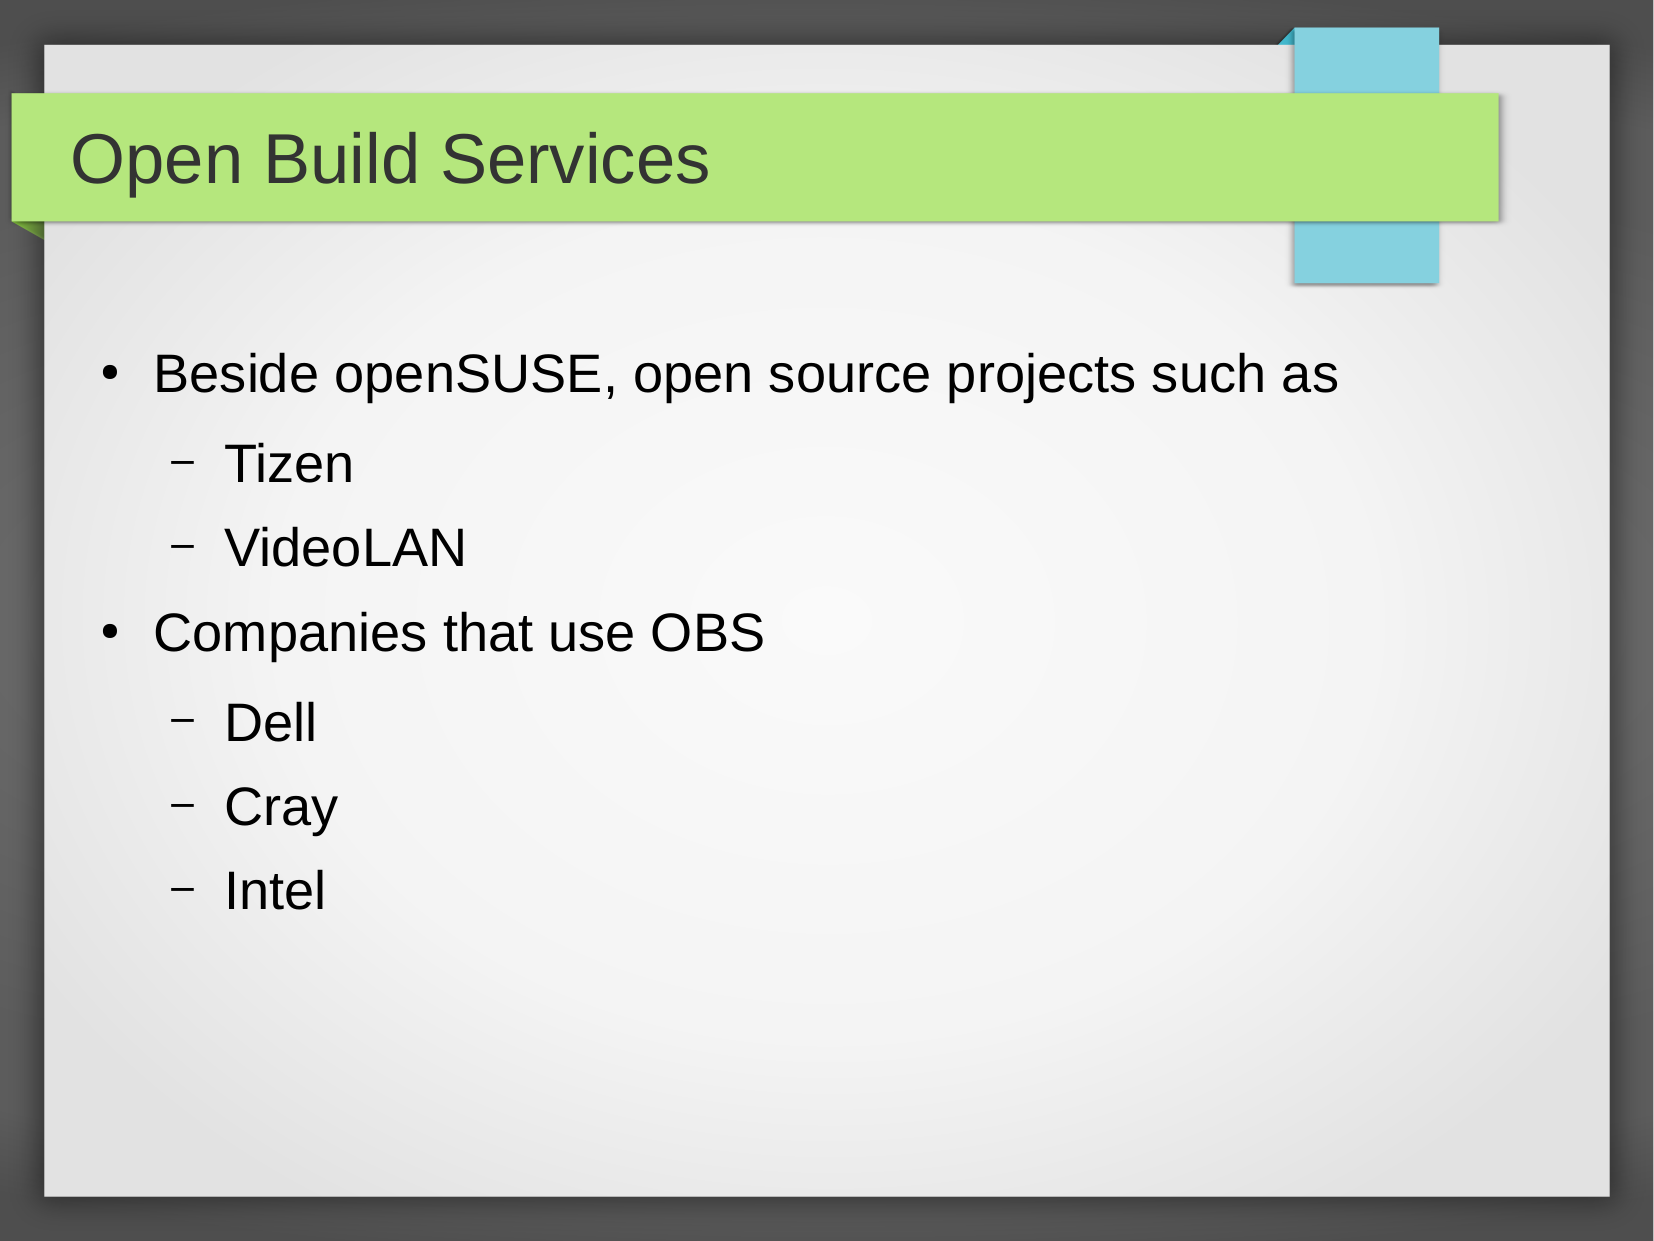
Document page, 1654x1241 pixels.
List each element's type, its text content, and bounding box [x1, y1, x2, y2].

picture [0, 0, 1654, 1241]
title Open Build Services [70, 106, 1229, 213]
list Beside openSUSE, open source projects such as Tizen VideoLAN Companies that use OBS Dell Cray Intel [82, 343, 1538, 1063]
